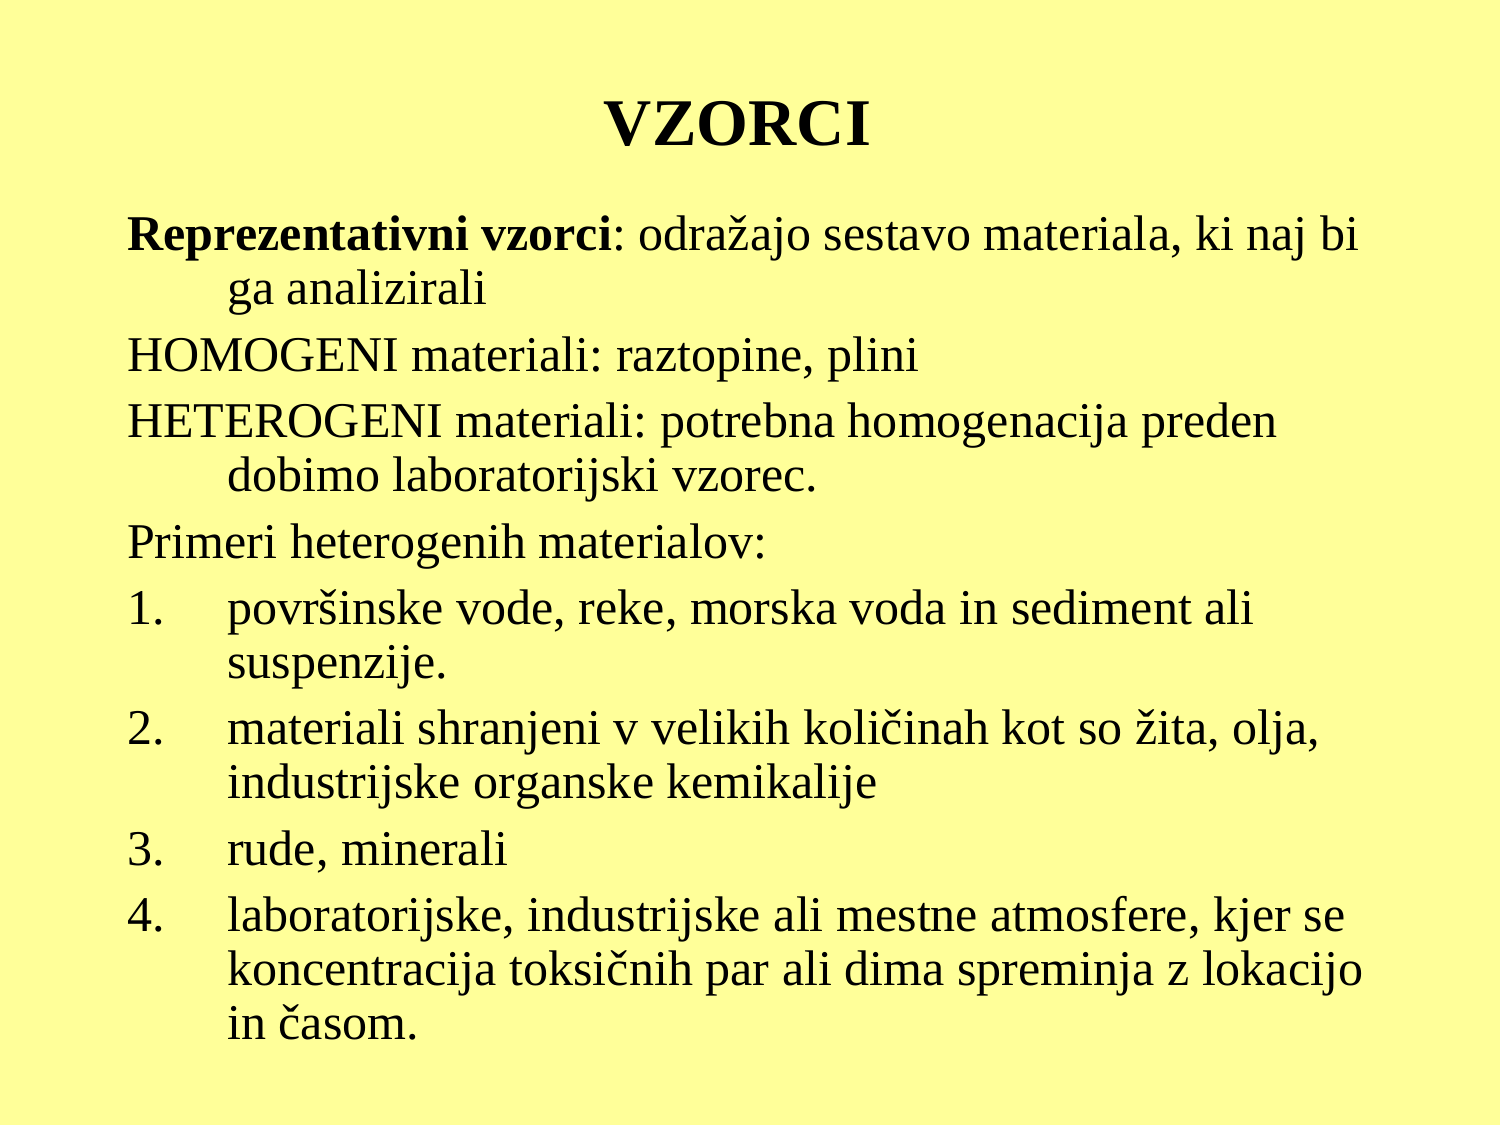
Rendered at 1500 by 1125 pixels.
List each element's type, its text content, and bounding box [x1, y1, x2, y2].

list Reprezentativni vzorci: odražajo sestavo materiala, ki naj bi ga analizirali HOMOGENI materiali: raztopine, plini HETEROGENI materiali: potrebna homogenacija preden dobimo laboratorijski vzorec. Primeri heterogenih materialov: površinske vode, reke, morska voda in sediment ali suspenzije. materiali shranjeni v velikih količinah kot so žita, olja, industrijske organske kemikalije rude, minerali laboratorijske, industrijske ali mestne atmosfere, kjer se koncentracija toksičnih par ali dima spreminja z lokacijo in časom. [112, 199, 1388, 1125]
title VZORCI [99, 24, 1375, 213]
